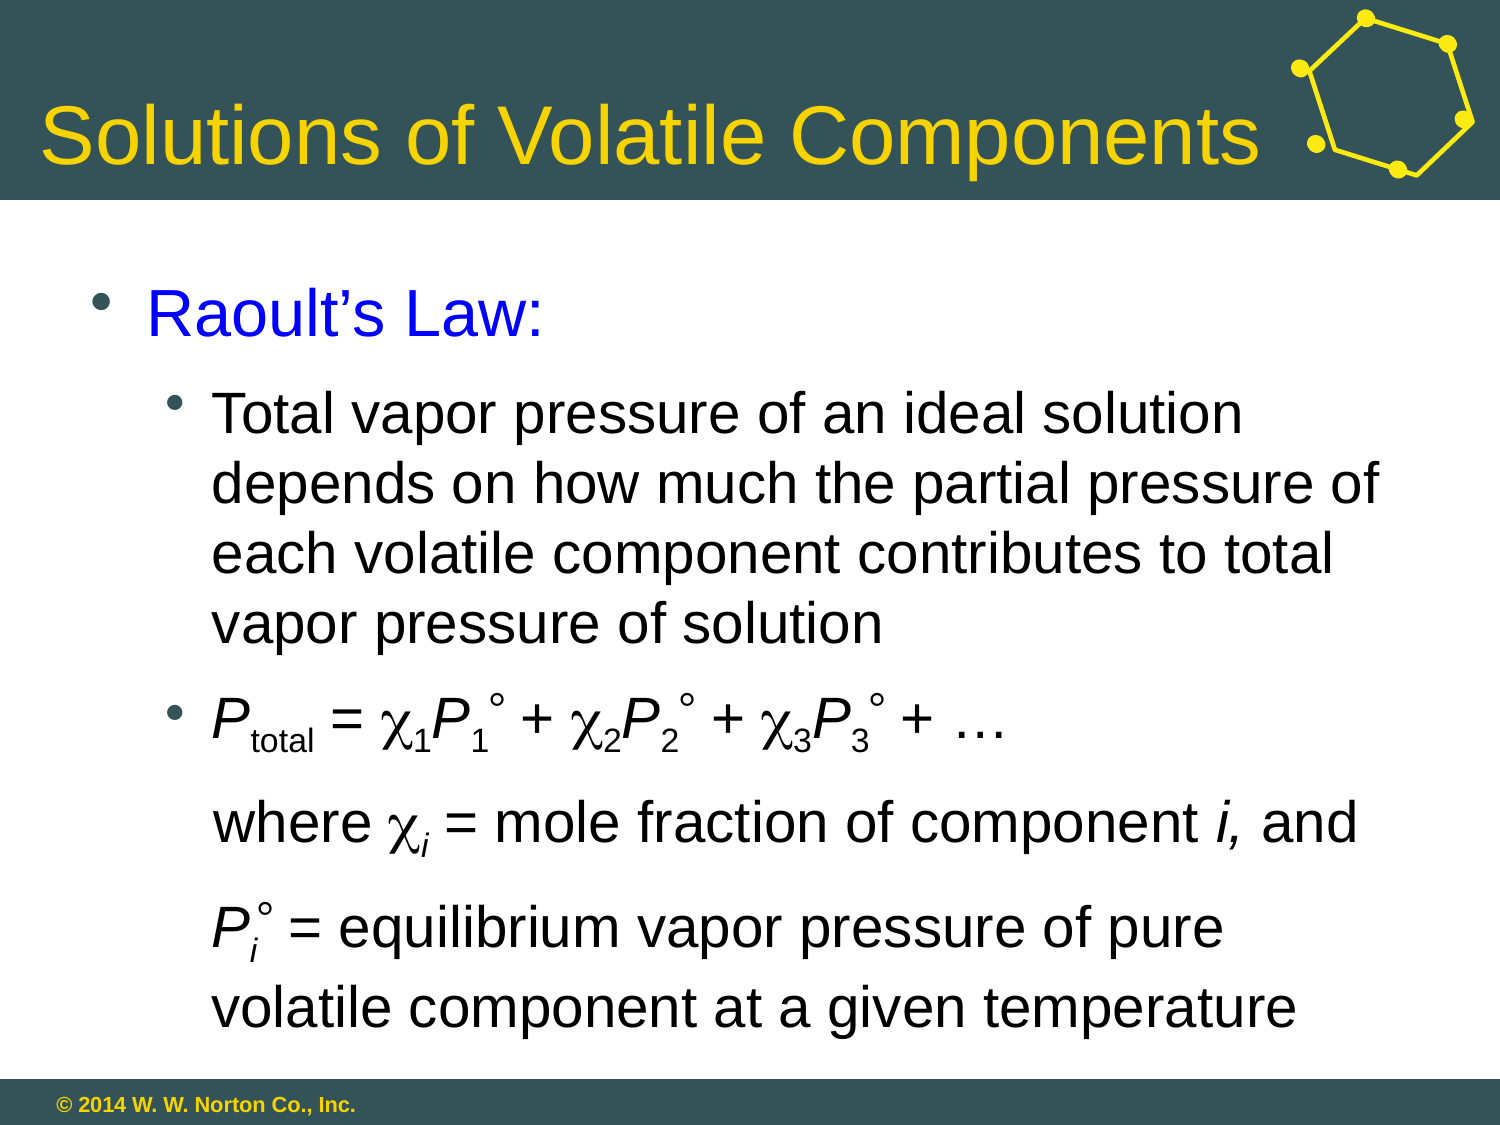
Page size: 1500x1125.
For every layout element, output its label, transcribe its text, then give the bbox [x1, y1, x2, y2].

title Solutions of Volatile Components [24, 50, 1375, 213]
list Raoult’s Law: Total vapor pressure of an ideal solution depends on how much the partial pressure of each volatile component contributes to total vapor pressure of solution Ptotal = 1P1 + 2P2 + 3P3 + … where i = mole fraction of component i, and Pi = equilibrium vapor pressure of pure volatile component at a given temperature [75, 262, 1425, 980]
